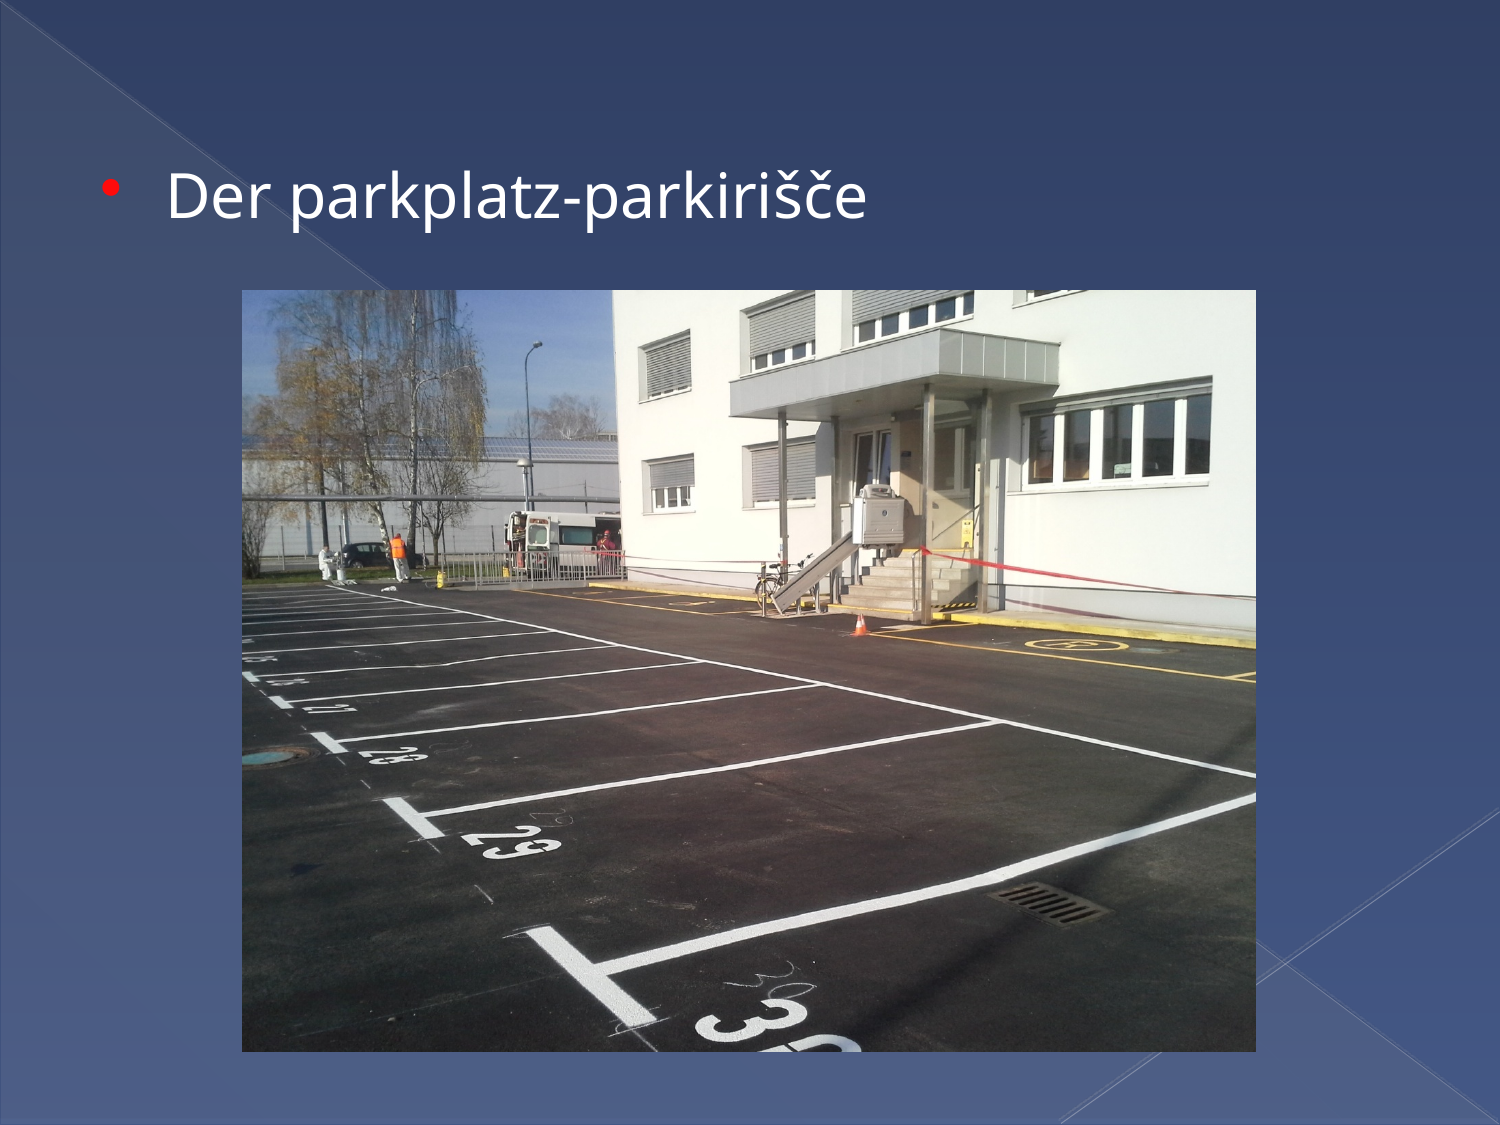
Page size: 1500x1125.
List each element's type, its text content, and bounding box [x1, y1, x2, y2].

picture [242, 290, 1256, 1052]
list Der parkplatz-parkirišče [76, 148, 1427, 899]
